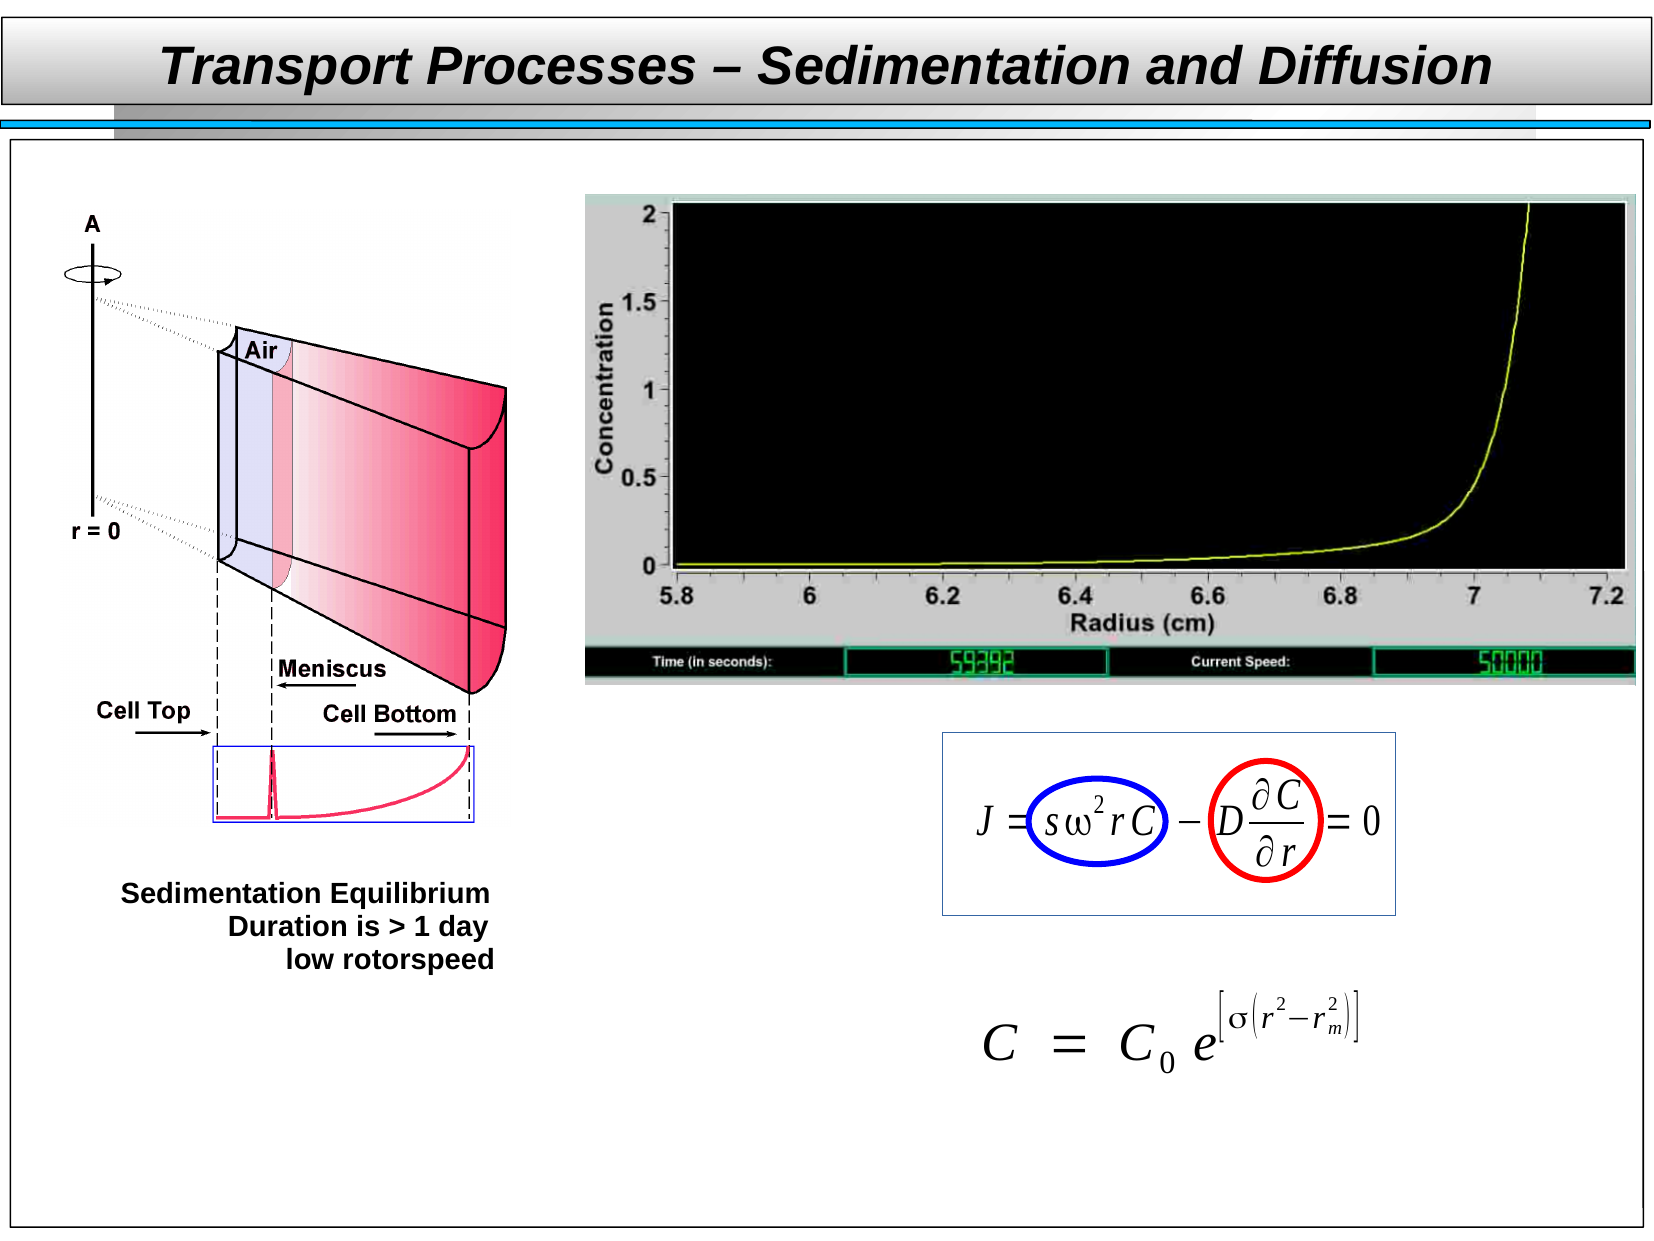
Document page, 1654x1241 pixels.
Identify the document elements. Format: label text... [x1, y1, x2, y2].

chart [975, 988, 1367, 1081]
picture [60, 209, 511, 827]
chart [1214, 770, 1317, 876]
text_box [0, 120, 1651, 129]
chart [967, 770, 1239, 877]
chart [1293, 770, 1387, 877]
text_box Transport Processes – Sedimentation and Diffusion [1, 17, 1652, 105]
picture [585, 194, 1636, 686]
text_box Sedimentation Equilibrium Duration is > 1 day low rotorspeed [105, 870, 511, 984]
text_box [10, 139, 1644, 1228]
